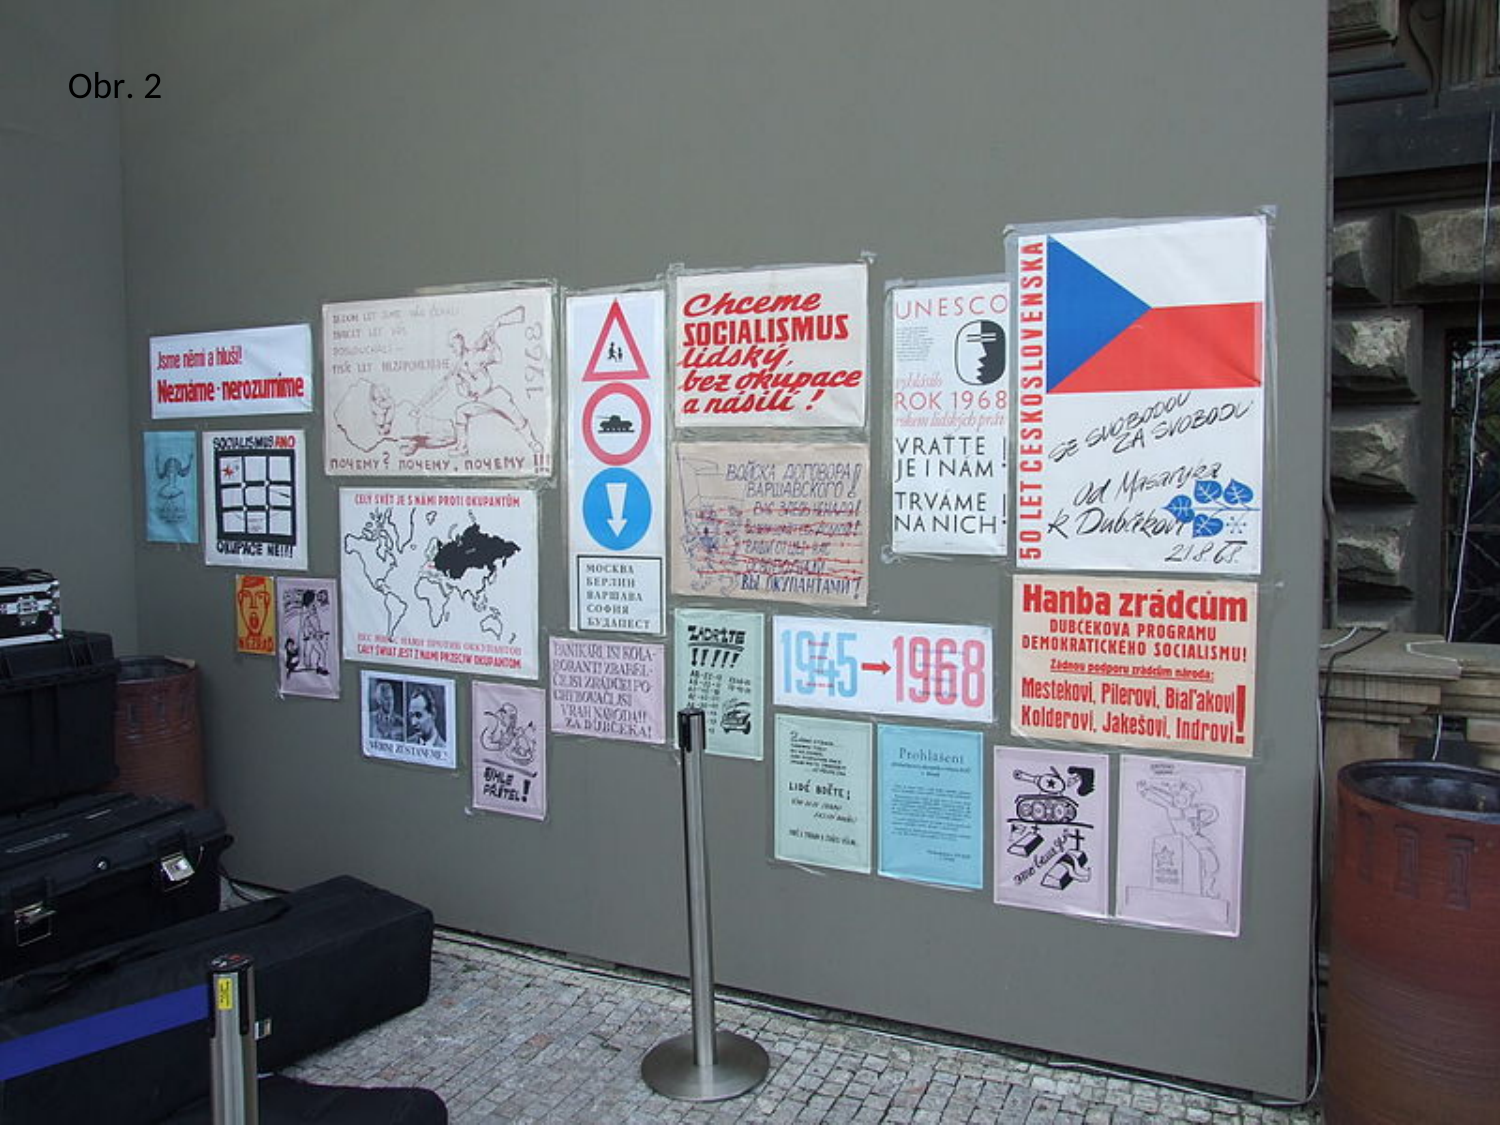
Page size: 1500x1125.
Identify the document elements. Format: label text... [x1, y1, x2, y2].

text_box Obr. 2 [53, 53, 353, 114]
text_box [0, 0, 1500, 1125]
